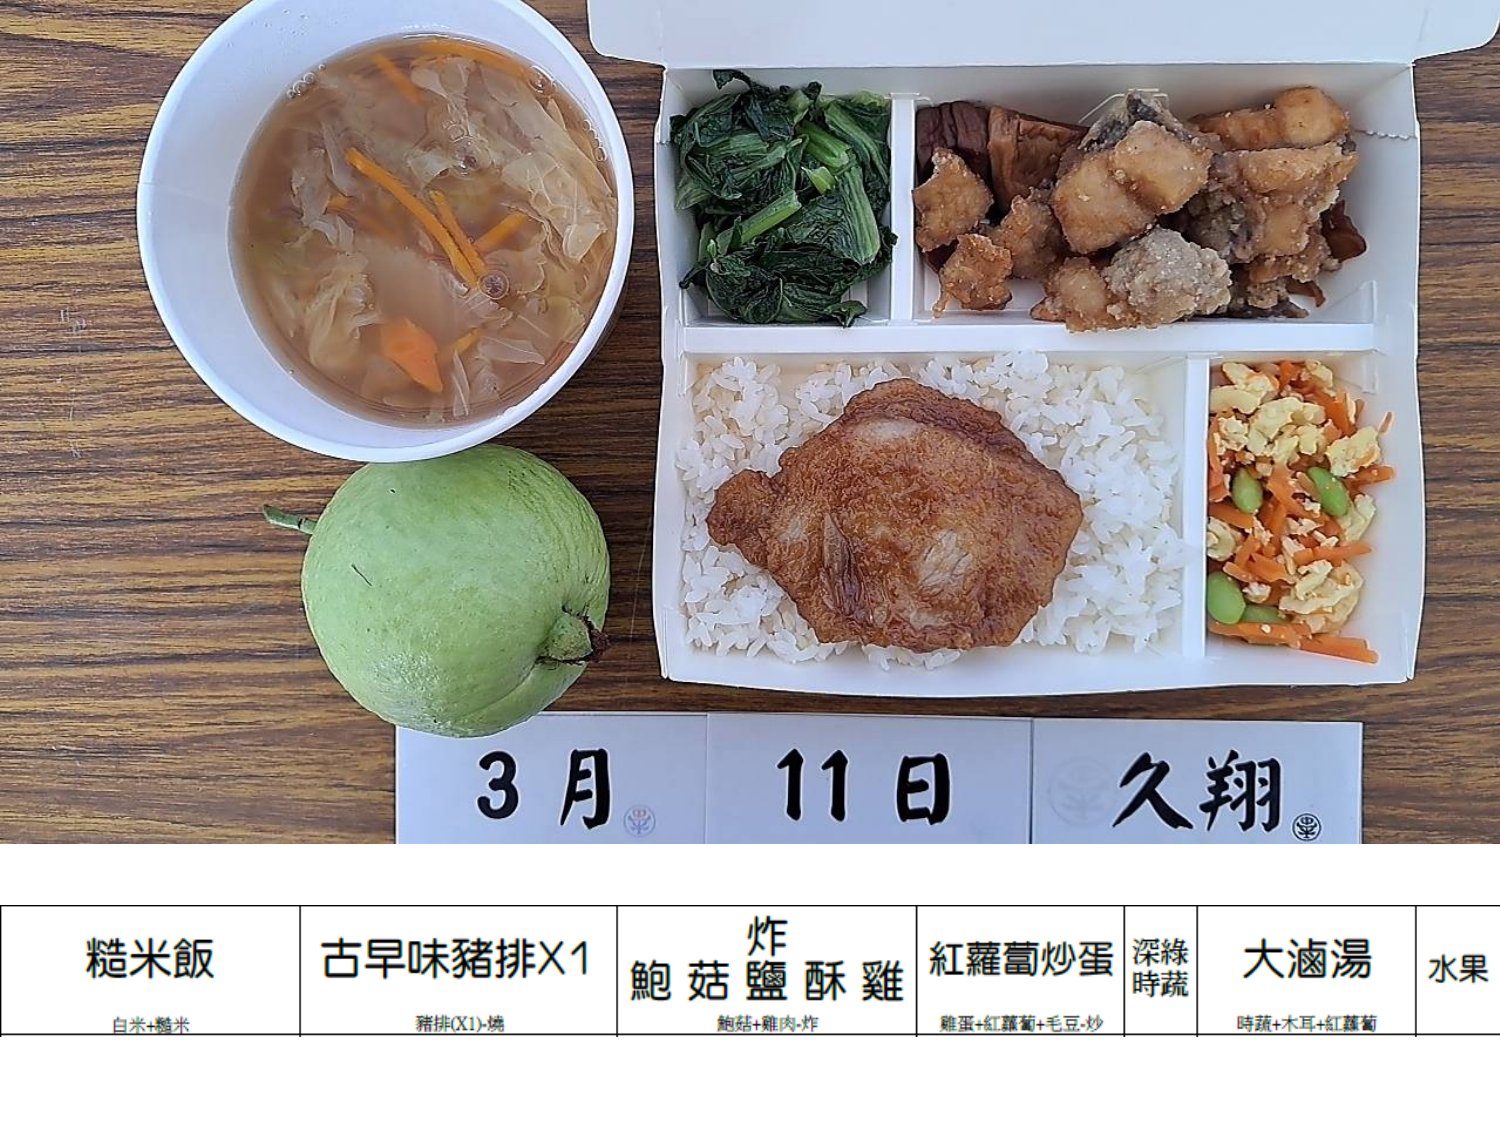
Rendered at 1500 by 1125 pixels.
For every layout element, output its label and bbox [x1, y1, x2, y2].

picture [0, 0, 1500, 844]
picture [0, 905, 1500, 1037]
